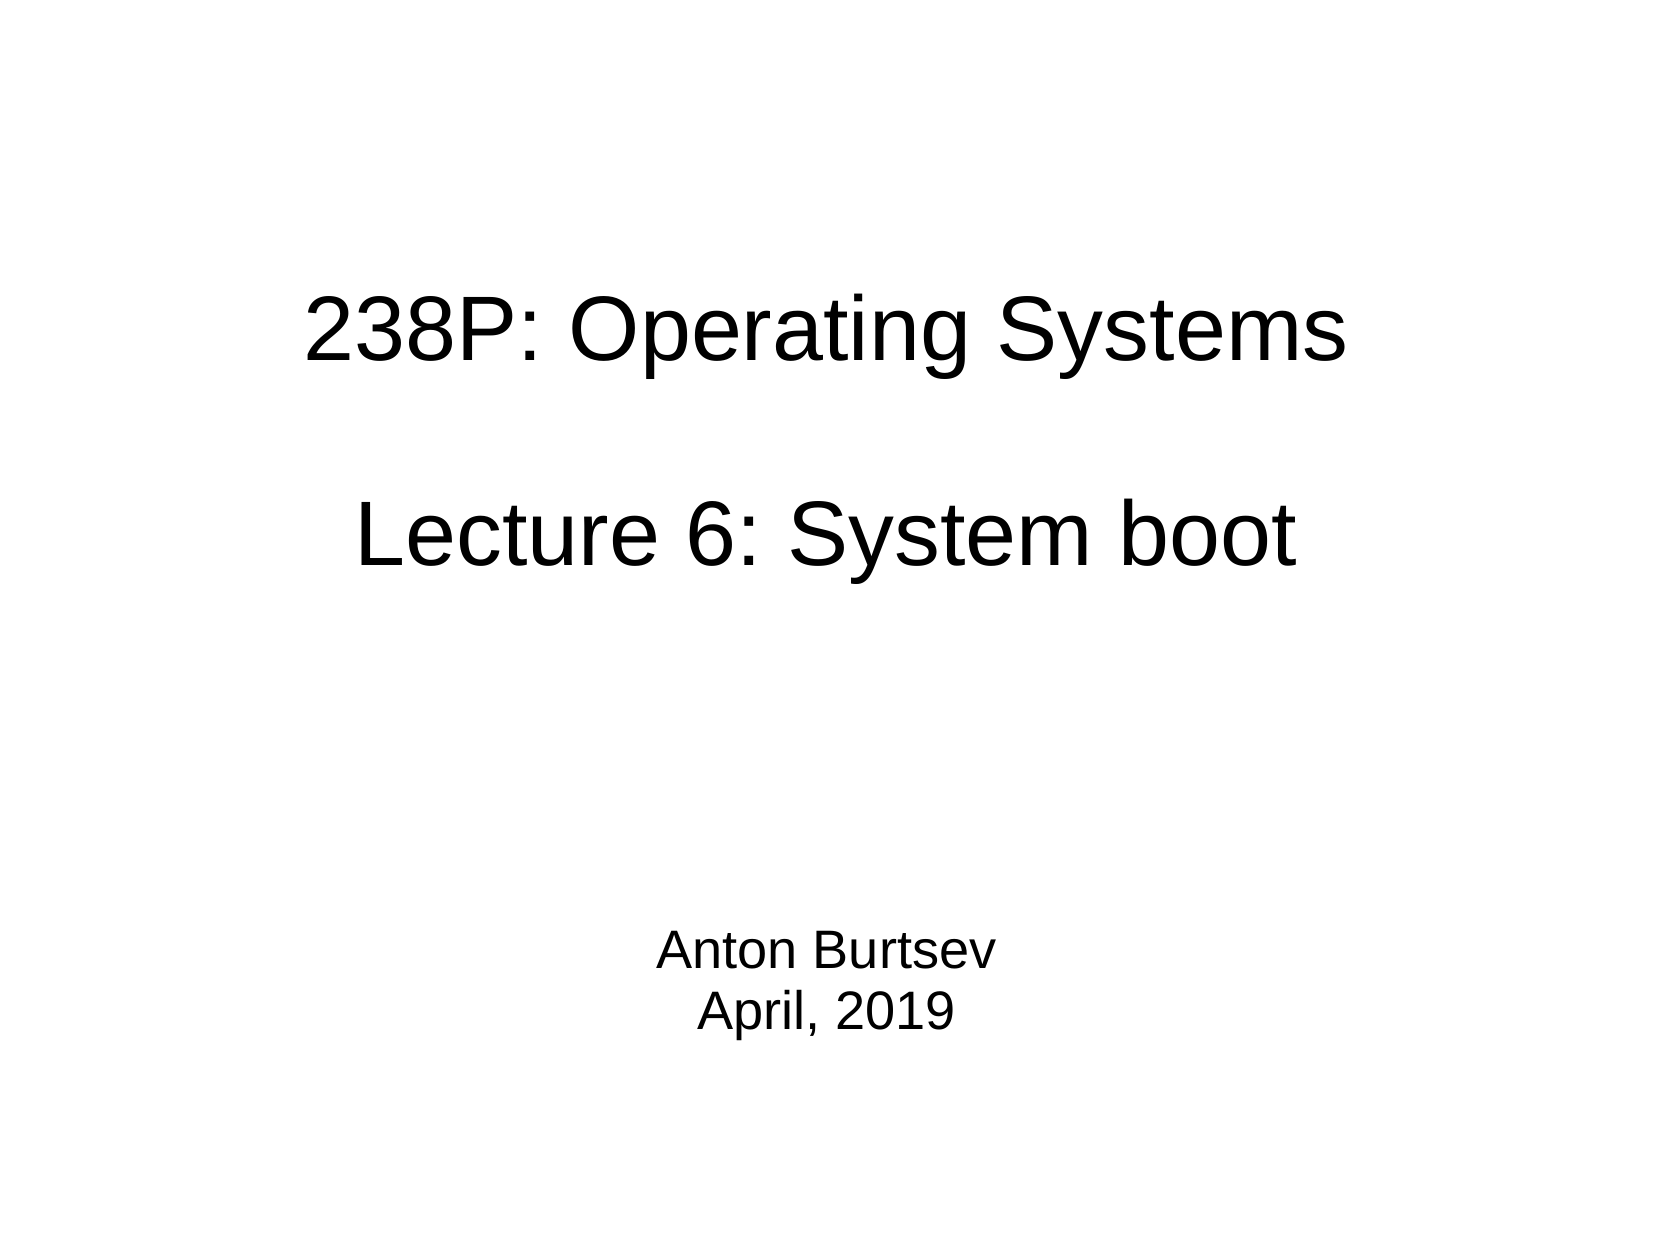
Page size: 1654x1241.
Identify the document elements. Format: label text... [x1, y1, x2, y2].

title 238P: Operating Systems Lecture 6: System boot [82, 113, 1571, 637]
subtitle Anton Burtsev April, 2019 [82, 637, 1571, 1109]
